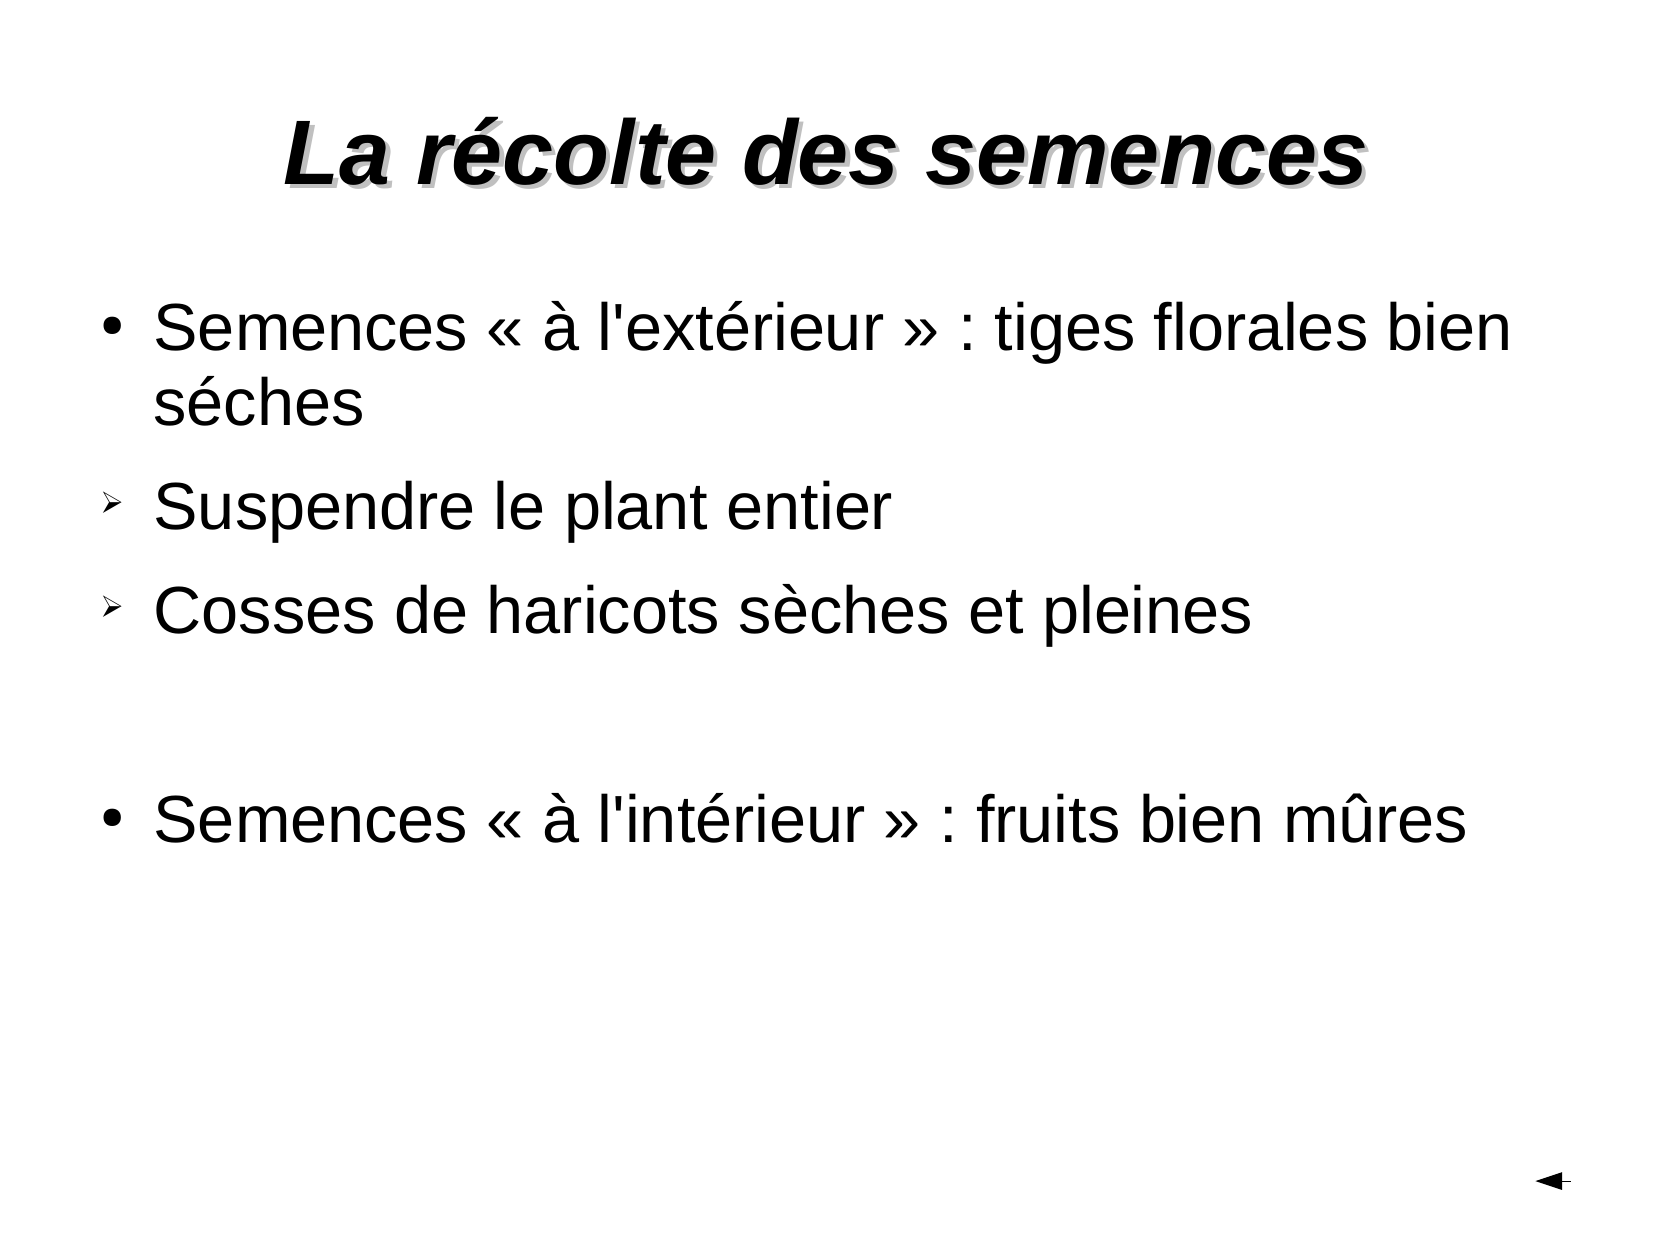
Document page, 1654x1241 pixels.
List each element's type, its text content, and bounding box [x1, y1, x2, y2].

list Semences « à l'extérieur » : tiges florales bien séches Suspendre le plant entier Cosses de haricots sèches et pleines Semences « à l'intérieur » : fruits bien mûres [82, 290, 1571, 1109]
title La récolte des semences [82, 49, 1571, 257]
